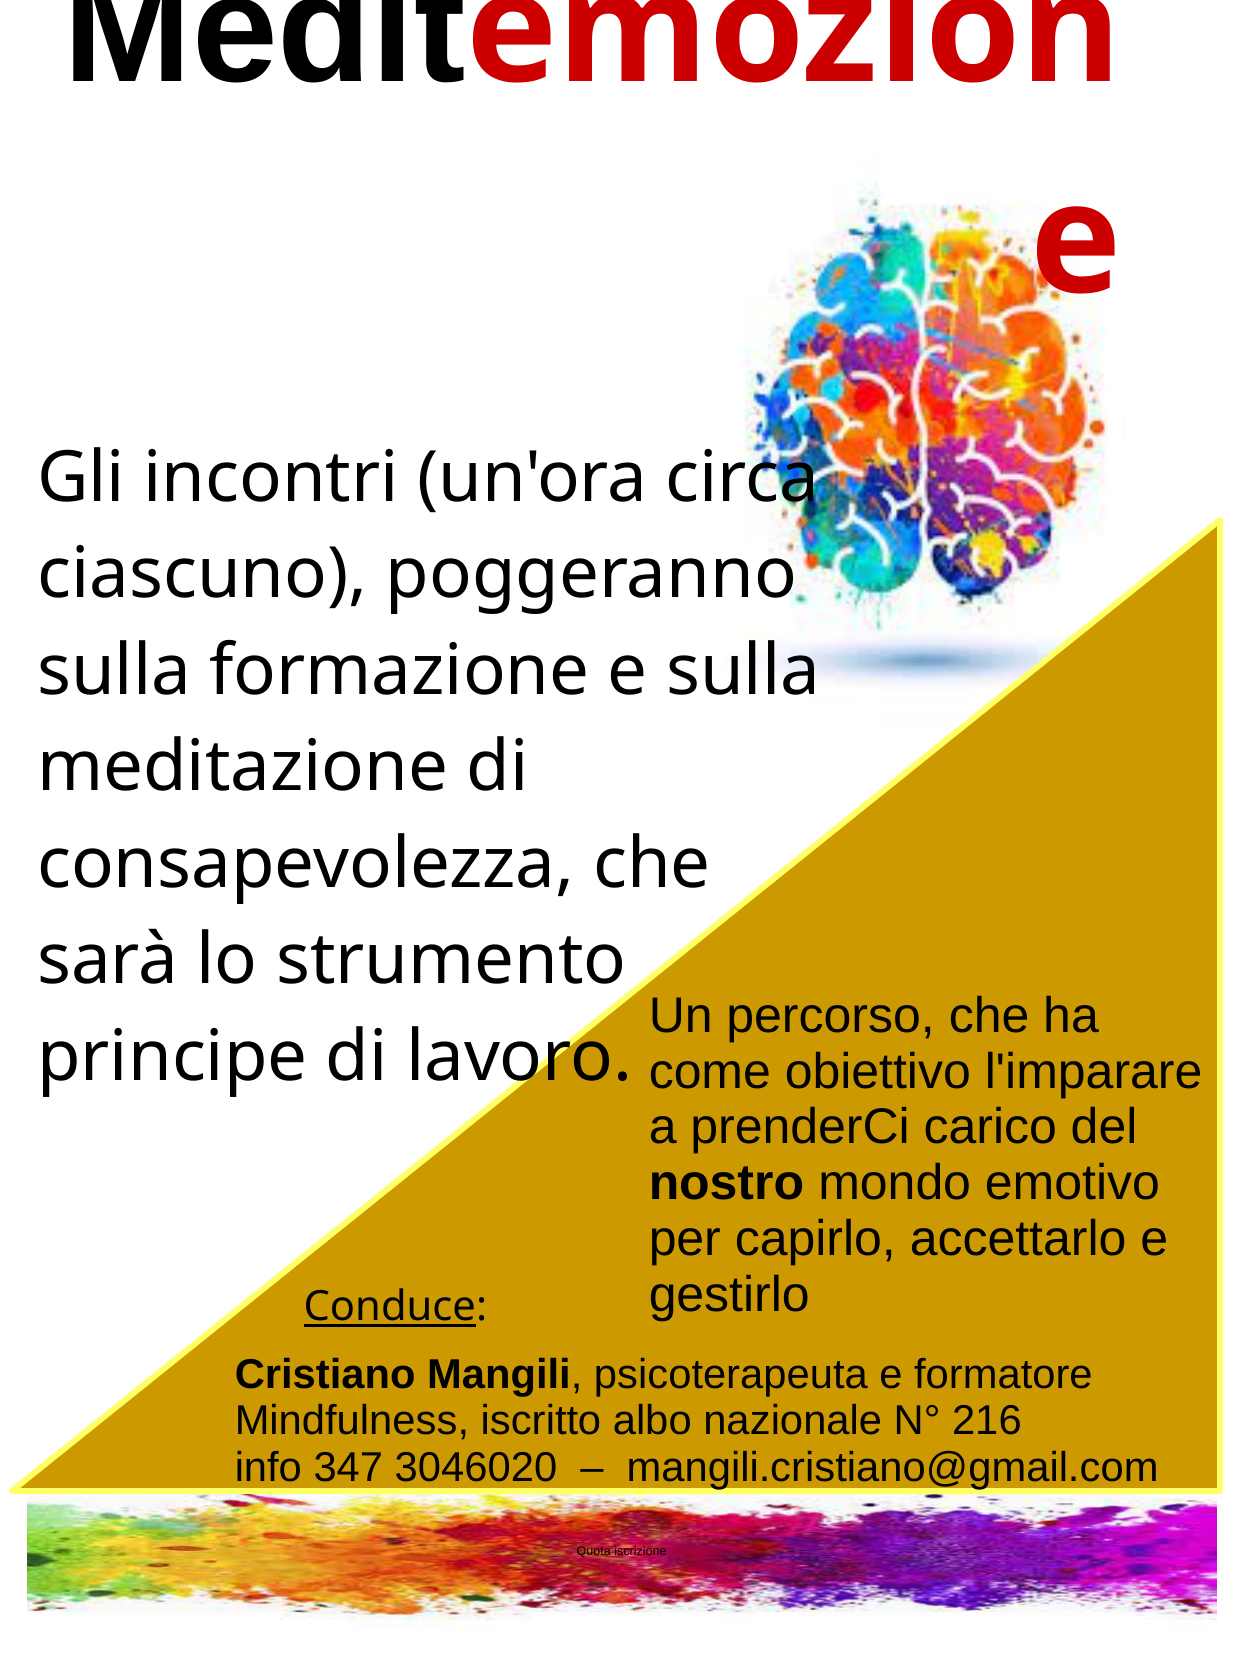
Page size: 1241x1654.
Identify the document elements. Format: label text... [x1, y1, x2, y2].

text_box Conduce: [288, 1268, 501, 1349]
picture [612, 112, 1241, 776]
title Meditemozione [61, 0, 1123, 278]
text_box Gli incontri (un'ora circa ciascuno), poggeranno sulla formazione e sulla meditazione di consapevolezza, che sarà lo strumento principe di lavoro. [22, 418, 841, 1118]
text_box [11, 1268, 288, 1492]
text_box Un percorso, che ha come obiettivo l'imparare a prenderCi carico del nostro mondo emotivo per capirlo, accettarlo e gestirlo [634, 979, 1241, 1331]
picture [27, 1491, 1217, 1636]
text_box Cristiano Mangili, psicoterapeuta e formatore Mindfulness, iscritto albo nazionale N° 216 info 347 3046020 – mangili.cristiano@gmail.com [219, 1343, 1241, 1500]
picture [27, 1466, 41, 1477]
text_box [289, 1118, 1220, 1343]
text_box [841, 519, 1221, 979]
